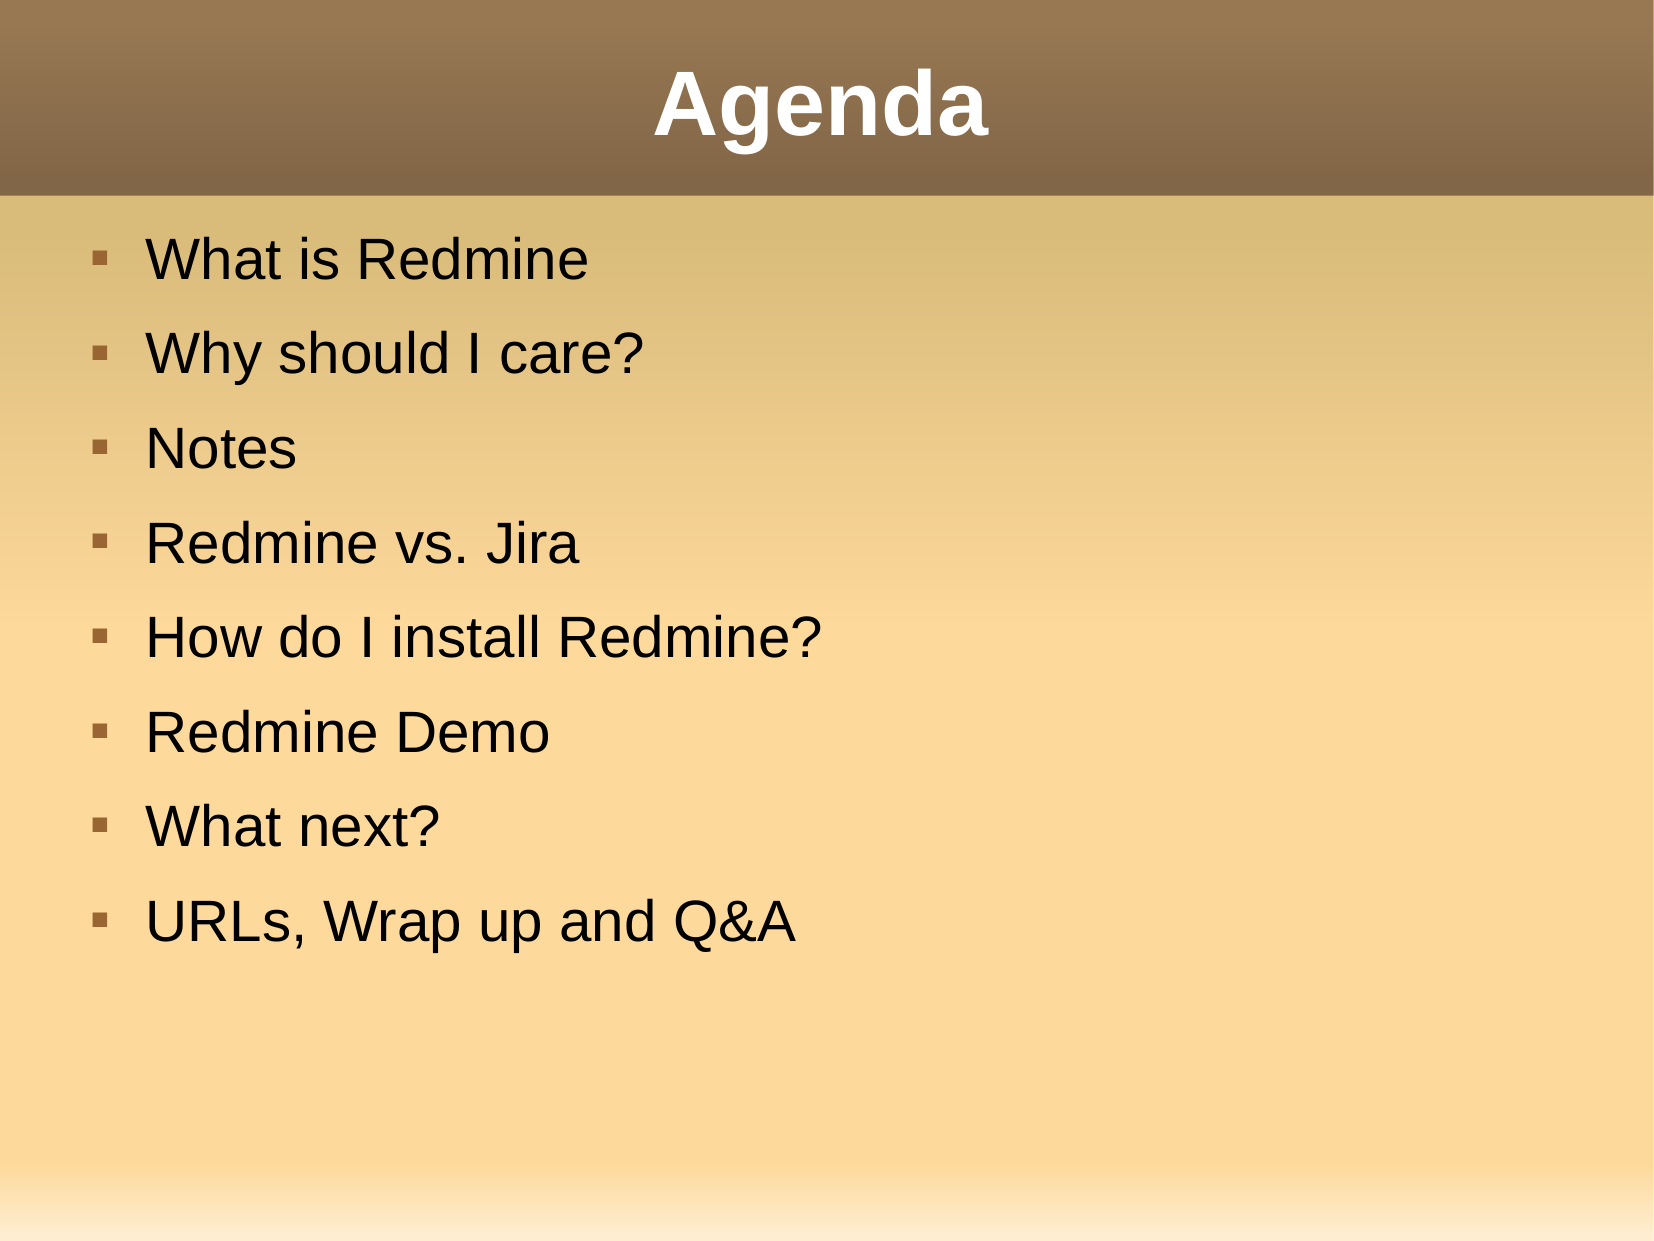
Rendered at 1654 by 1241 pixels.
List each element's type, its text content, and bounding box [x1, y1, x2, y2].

picture [0, 0, 1654, 1241]
list What is Redmine Why should I care? Notes Redmine vs. Jira How do I install Redmine? Redmine Demo What next? URLs, Wrap up and Q&A [74, 226, 1564, 1143]
title Agenda [76, 0, 1565, 208]
